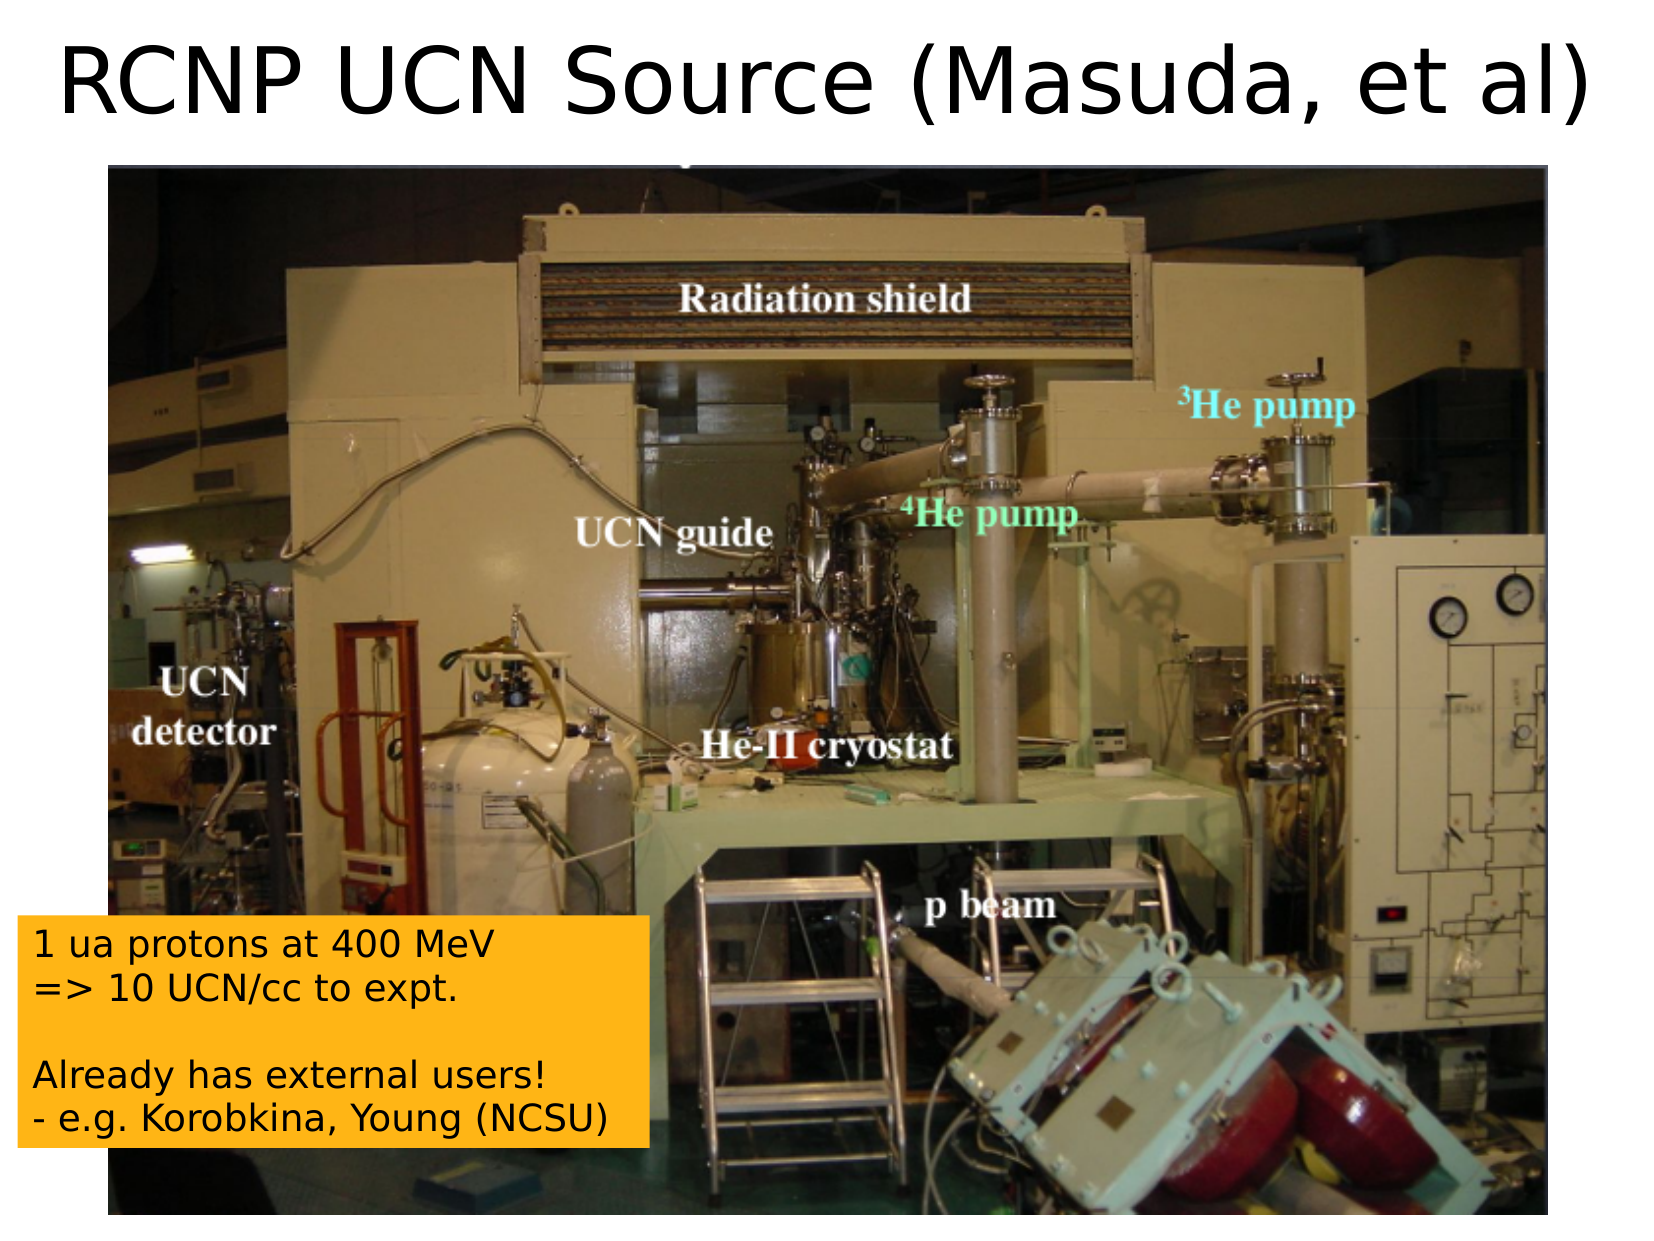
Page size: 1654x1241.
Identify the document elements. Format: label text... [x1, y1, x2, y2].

text_box 1 ua protons at 400 MeV => 10 UCN/cc to expt. Already has external users! - e.g. Korobkina, Young (NCSU) [17, 915, 650, 1148]
title RCNP UCN Source (Masuda, et al) [0, 0, 1654, 179]
picture [108, 165, 1548, 1215]
